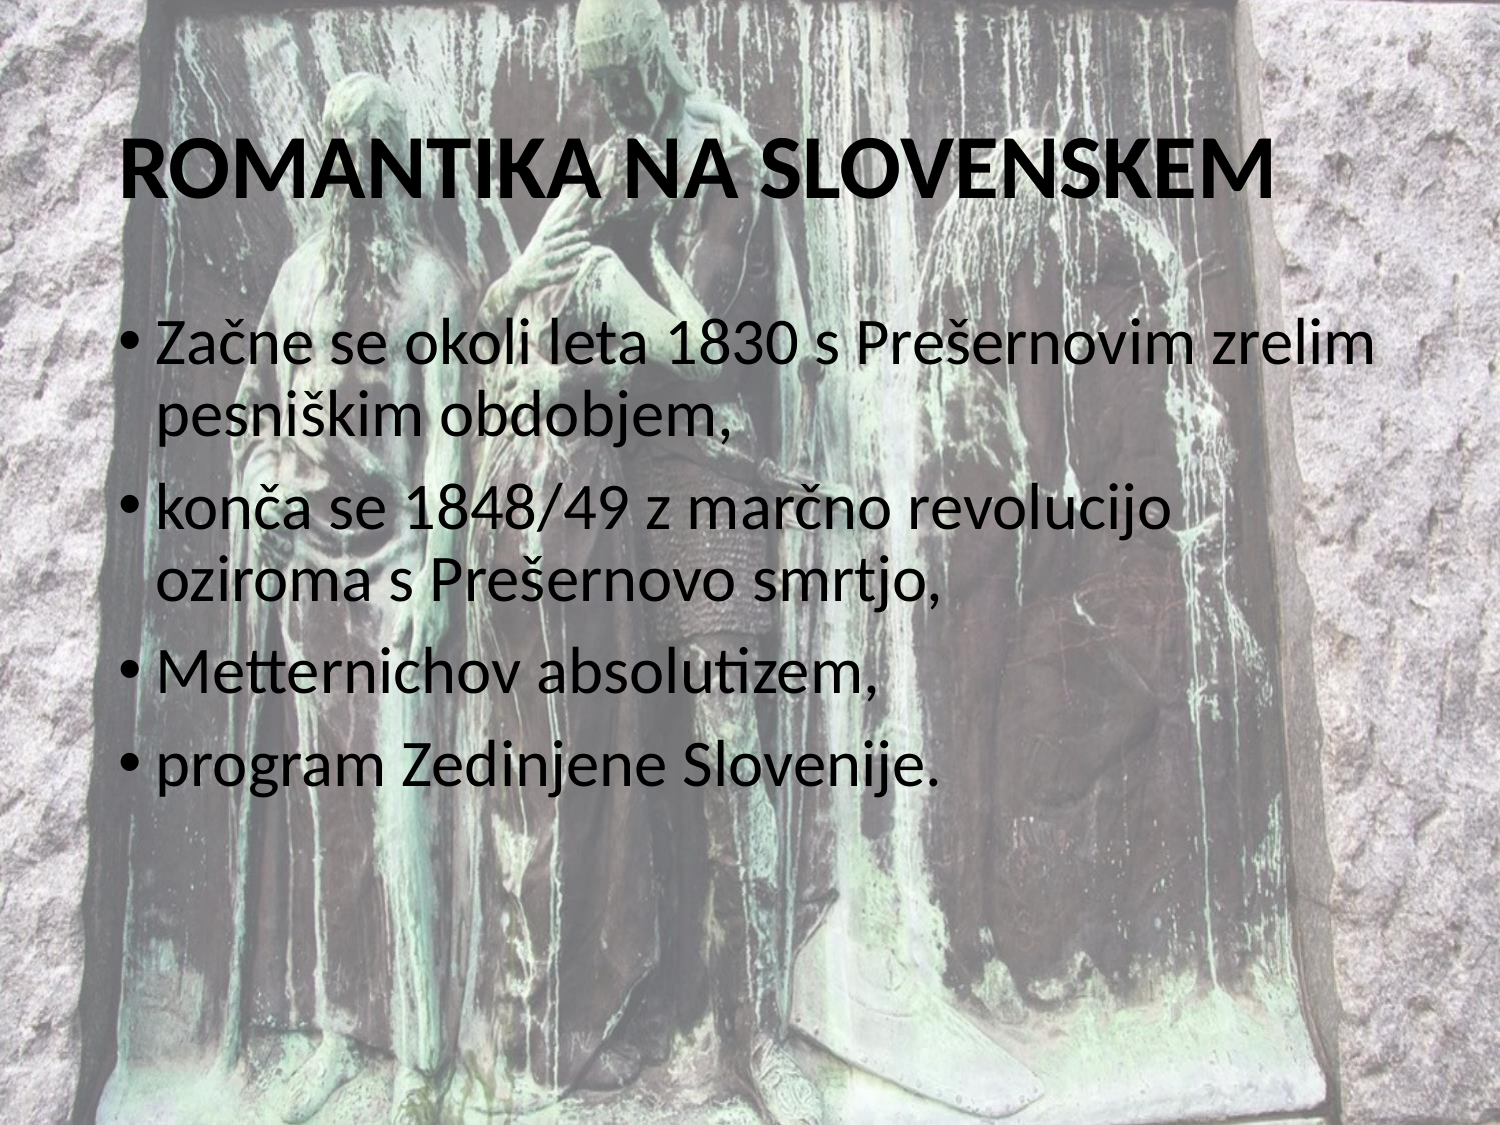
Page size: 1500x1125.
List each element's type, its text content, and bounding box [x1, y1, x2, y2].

picture [0, 0, 1500, 1125]
list Začne se okoli leta 1830 s Prešernovim zrelim pesniškim obdobjem, konča se 1848/49 z marčno revolucijo oziroma s Prešernovo smrtjo, Metternichov absolutizem, program Zedinjene Slovenije. [103, 299, 1397, 1014]
title ROMANTIKA NA SLOVENSKEM [103, 59, 1397, 278]
